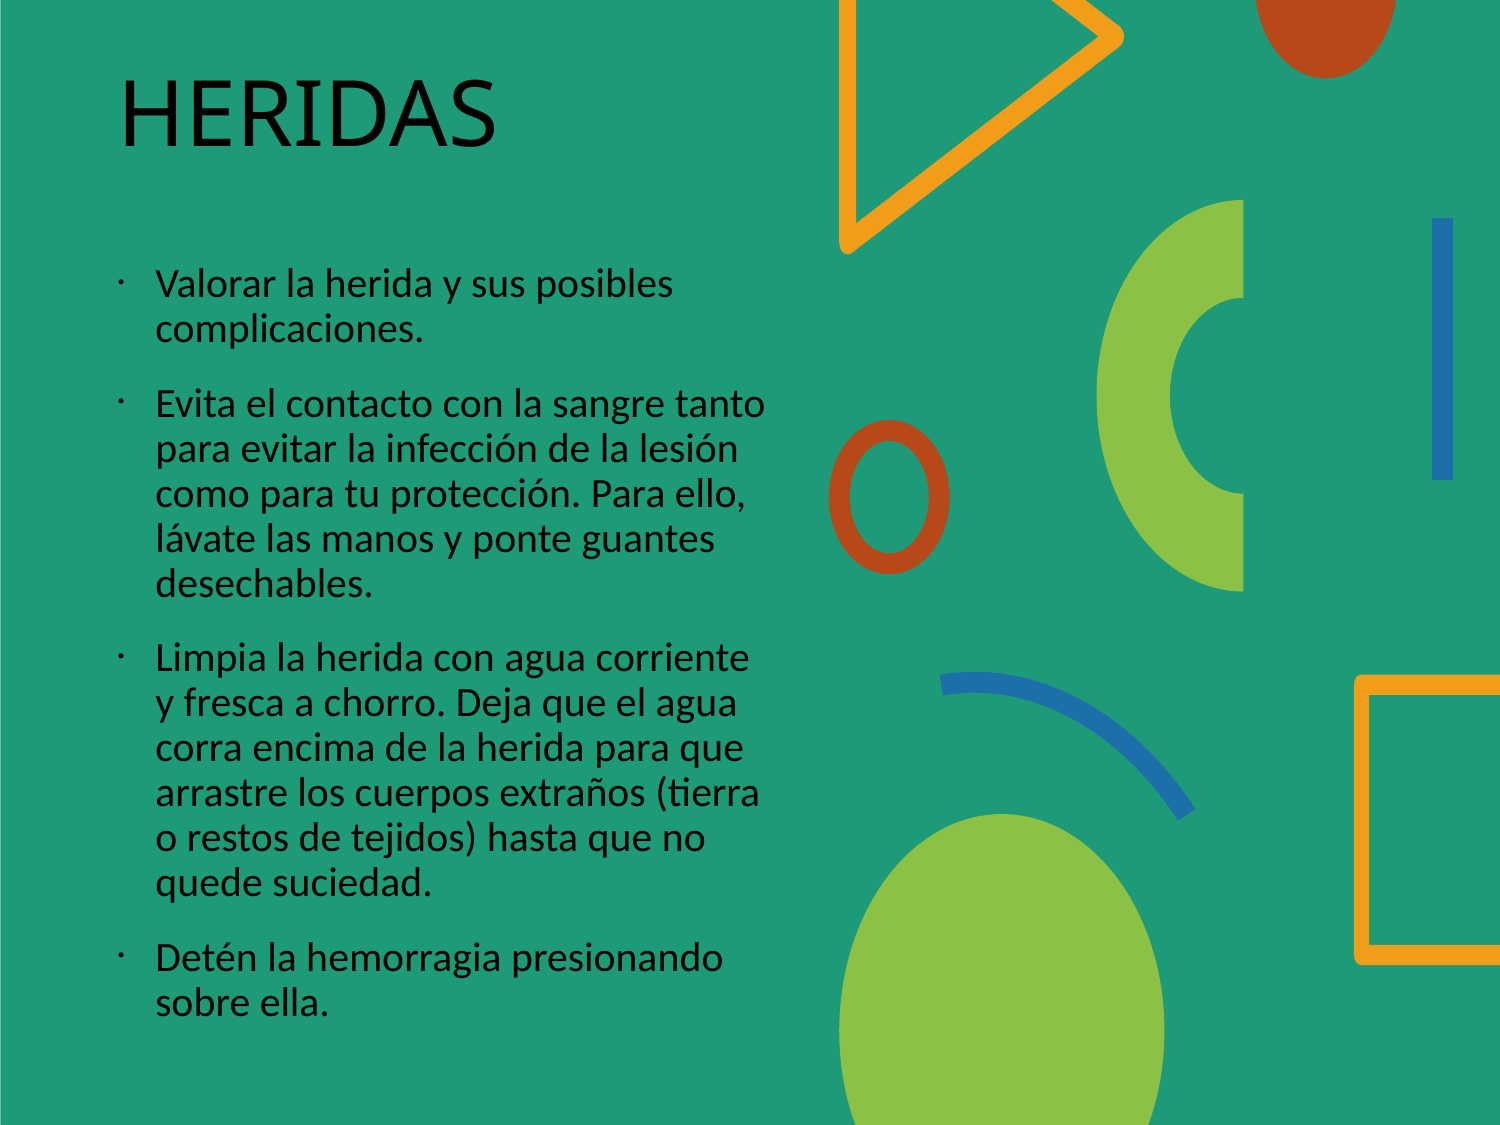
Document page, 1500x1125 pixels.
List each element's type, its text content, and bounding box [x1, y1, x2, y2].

text_box [0, 0, 1500, 1125]
list Valorar la herida y sus posibles complicaciones. Evita el contacto con la sangre tanto para evitar la infección de la lesión como para tu protección. Para ello, lávate las manos y ponte guantes desechables. Limpia la herida con agua corriente y fresca a chorro. Deja que el agua corra encima de la herida para que arrastre los cuerpos extraños (tierra o restos de tejidos) hasta que no quede suciedad. Detén la hemorragia presionando sobre ella. [103, 278, 787, 1035]
title HERIDAS [103, 59, 787, 278]
